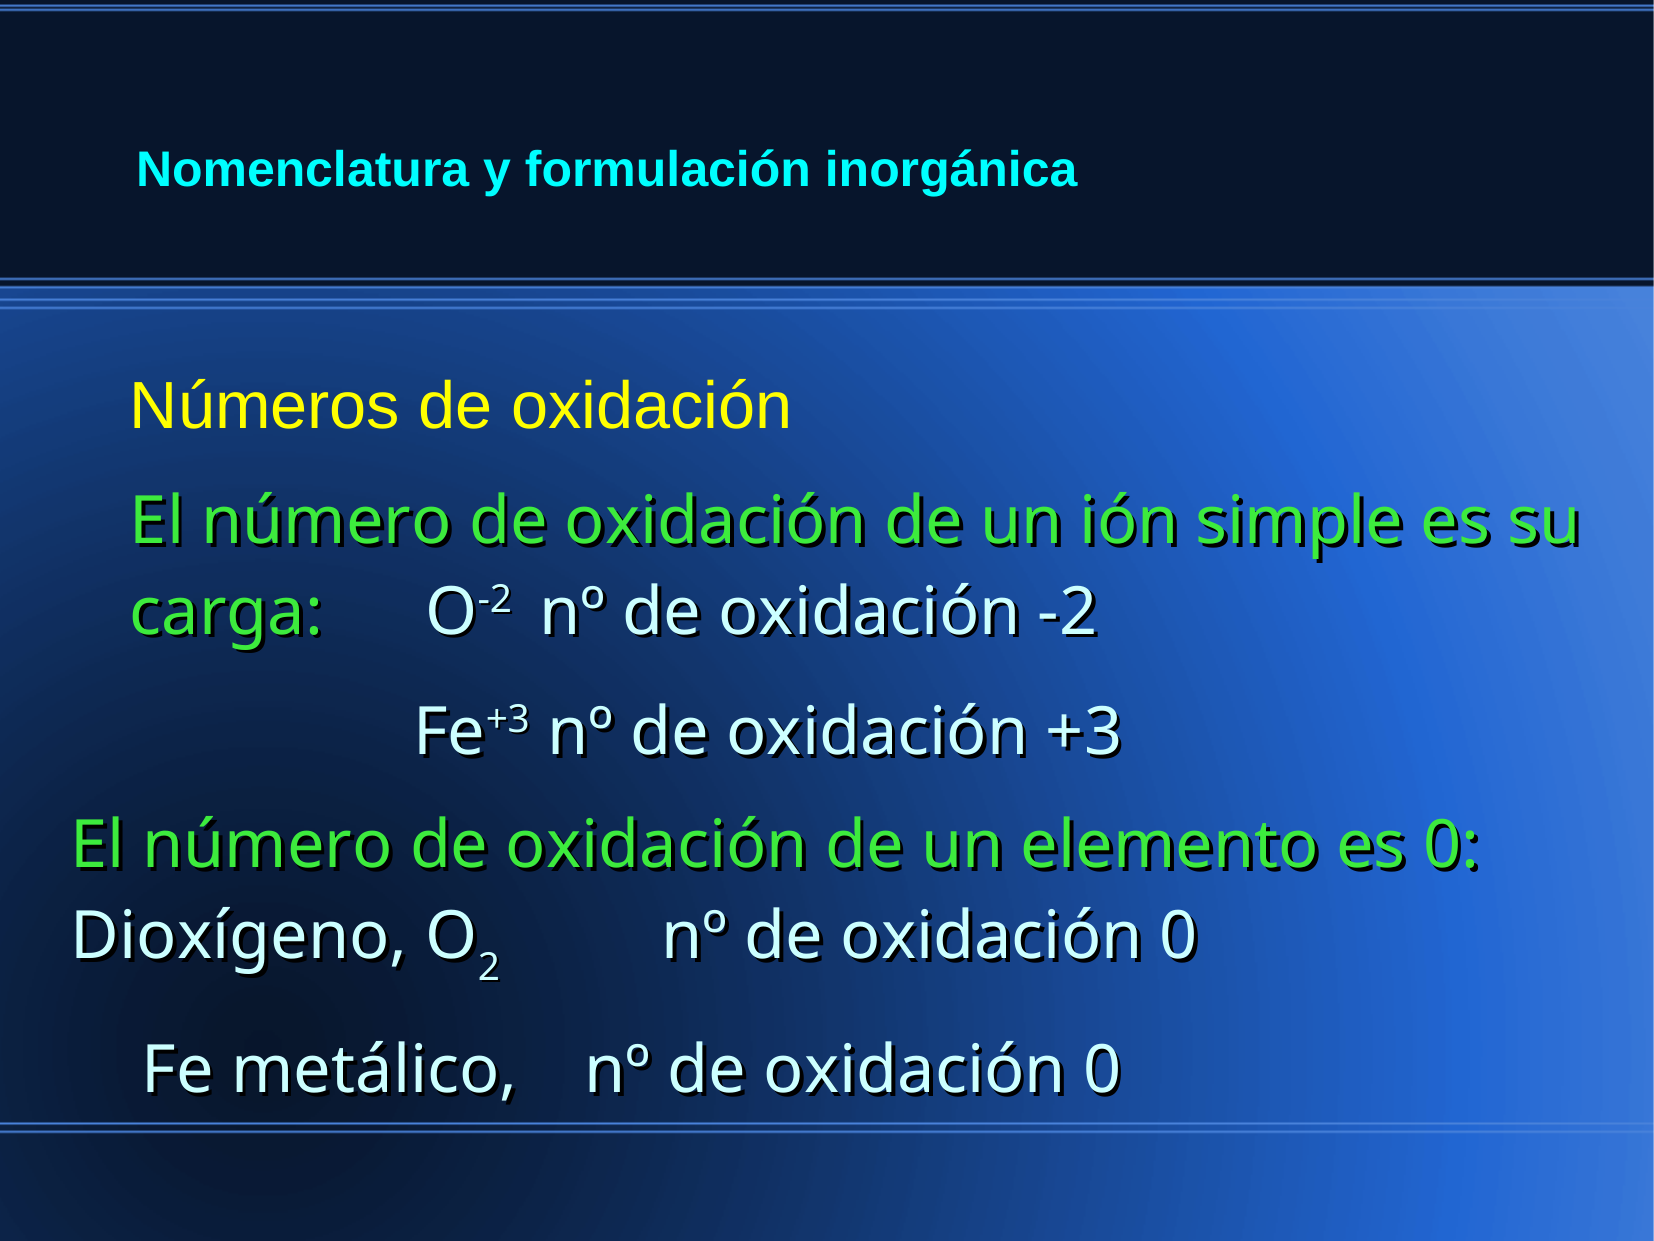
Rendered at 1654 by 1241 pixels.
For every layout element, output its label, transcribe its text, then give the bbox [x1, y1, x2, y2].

text_box El número de oxidación de un elemento es 0: Dioxígeno, O2 nº de oxidación 0 Fe metálico, nº de oxidación 0 [0, 796, 1595, 1108]
list Números de oxidación [59, 368, 857, 443]
text_box El número de oxidación de un ión simple es su carga: O-2 nº de oxidación -2 Fe+3 nº de oxidación +3 [59, 472, 1595, 768]
title Nomenclatura y formulación inorgánica [32, 118, 1182, 220]
picture [0, 0, 1654, 1241]
